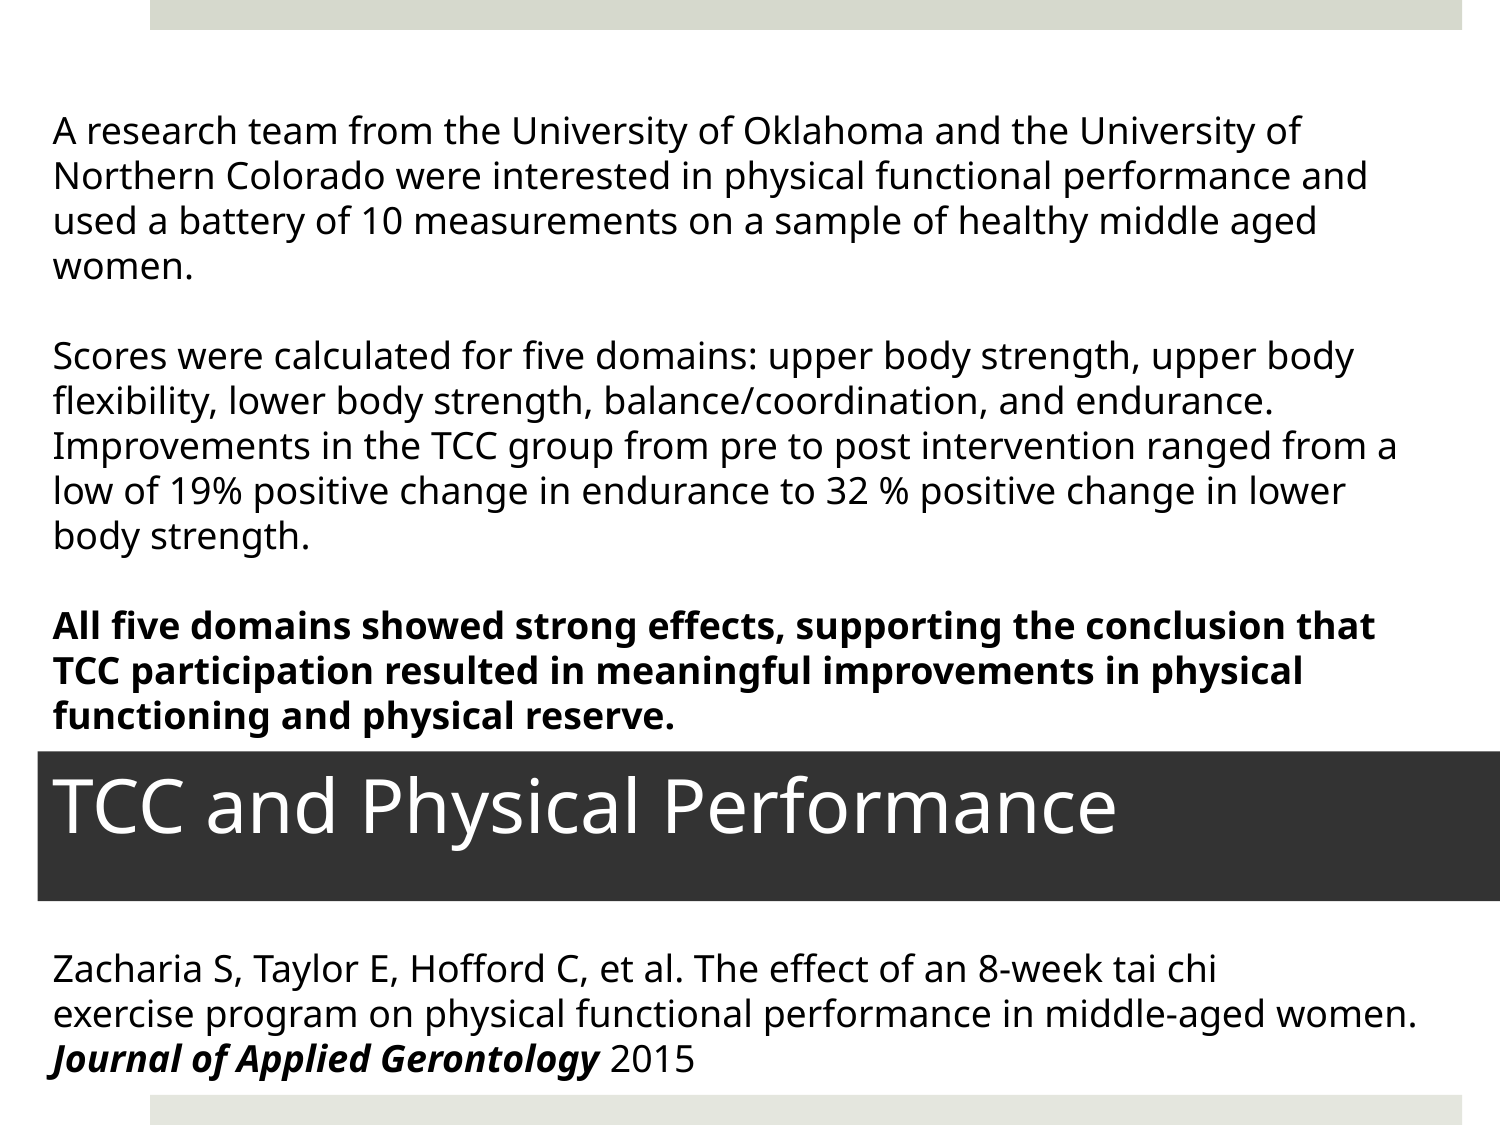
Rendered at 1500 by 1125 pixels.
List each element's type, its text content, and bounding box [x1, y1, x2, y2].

text_box Zacharia S, Taylor E, Hofford C, et al. The effect of an 8-week tai chi exercise program on physical functional performance in middle-aged women. Journal of Applied Gerontology 2015 [37, 937, 1500, 1088]
title TCC and Physical Performance [37, 751, 1500, 902]
text_box A research team from the University of Oklahoma and the University of Northern Colorado were interested in physical functional performance and used a battery of 10 measurements on a sample of healthy middle aged women. Scores were calculated for five domains: upper body strength, upper body flexibility, lower body strength, balance/coordination, and endurance. Improvements in the TCC group from pre to post intervention ranged from a low of 19% positive change in endurance to 32 % positive change in lower body strength. All five domains showed strong effects, supporting the conclusion that TCC participation resulted in meaningful improvements in physical functioning and physical reserve. [37, 99, 1450, 745]
